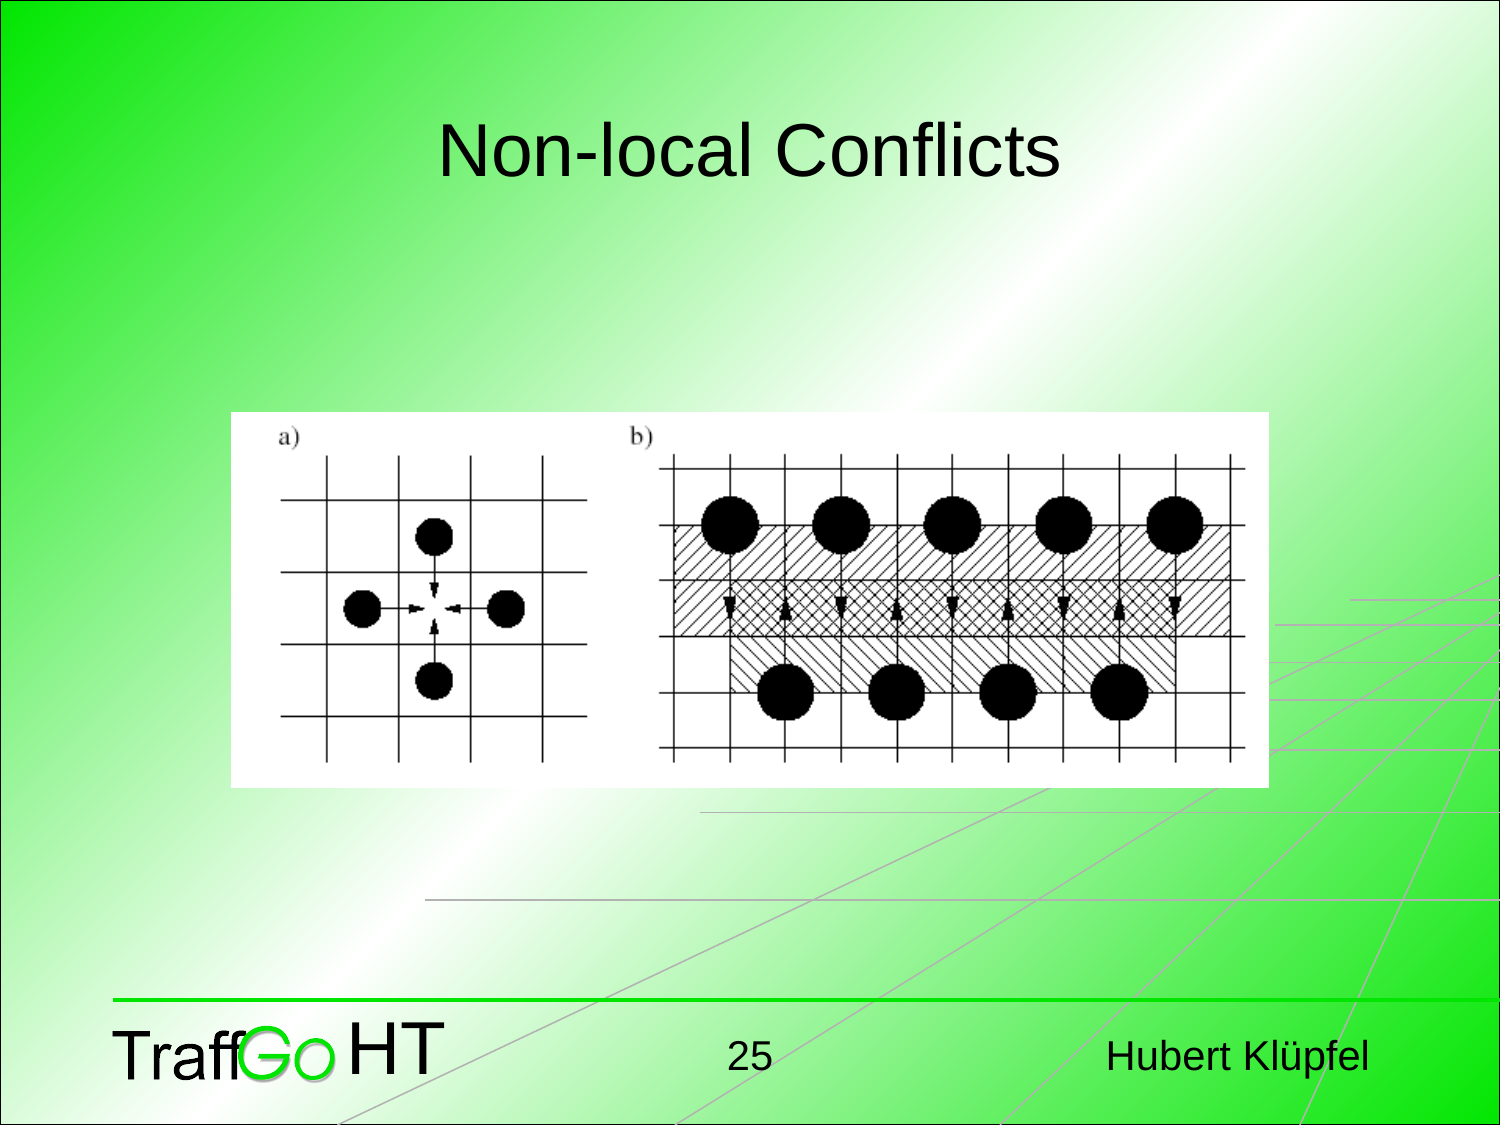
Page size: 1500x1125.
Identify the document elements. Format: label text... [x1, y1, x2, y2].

picture [112, 1024, 338, 1085]
title Non-local Conflicts [112, 97, 1388, 203]
picture [231, 412, 1269, 788]
